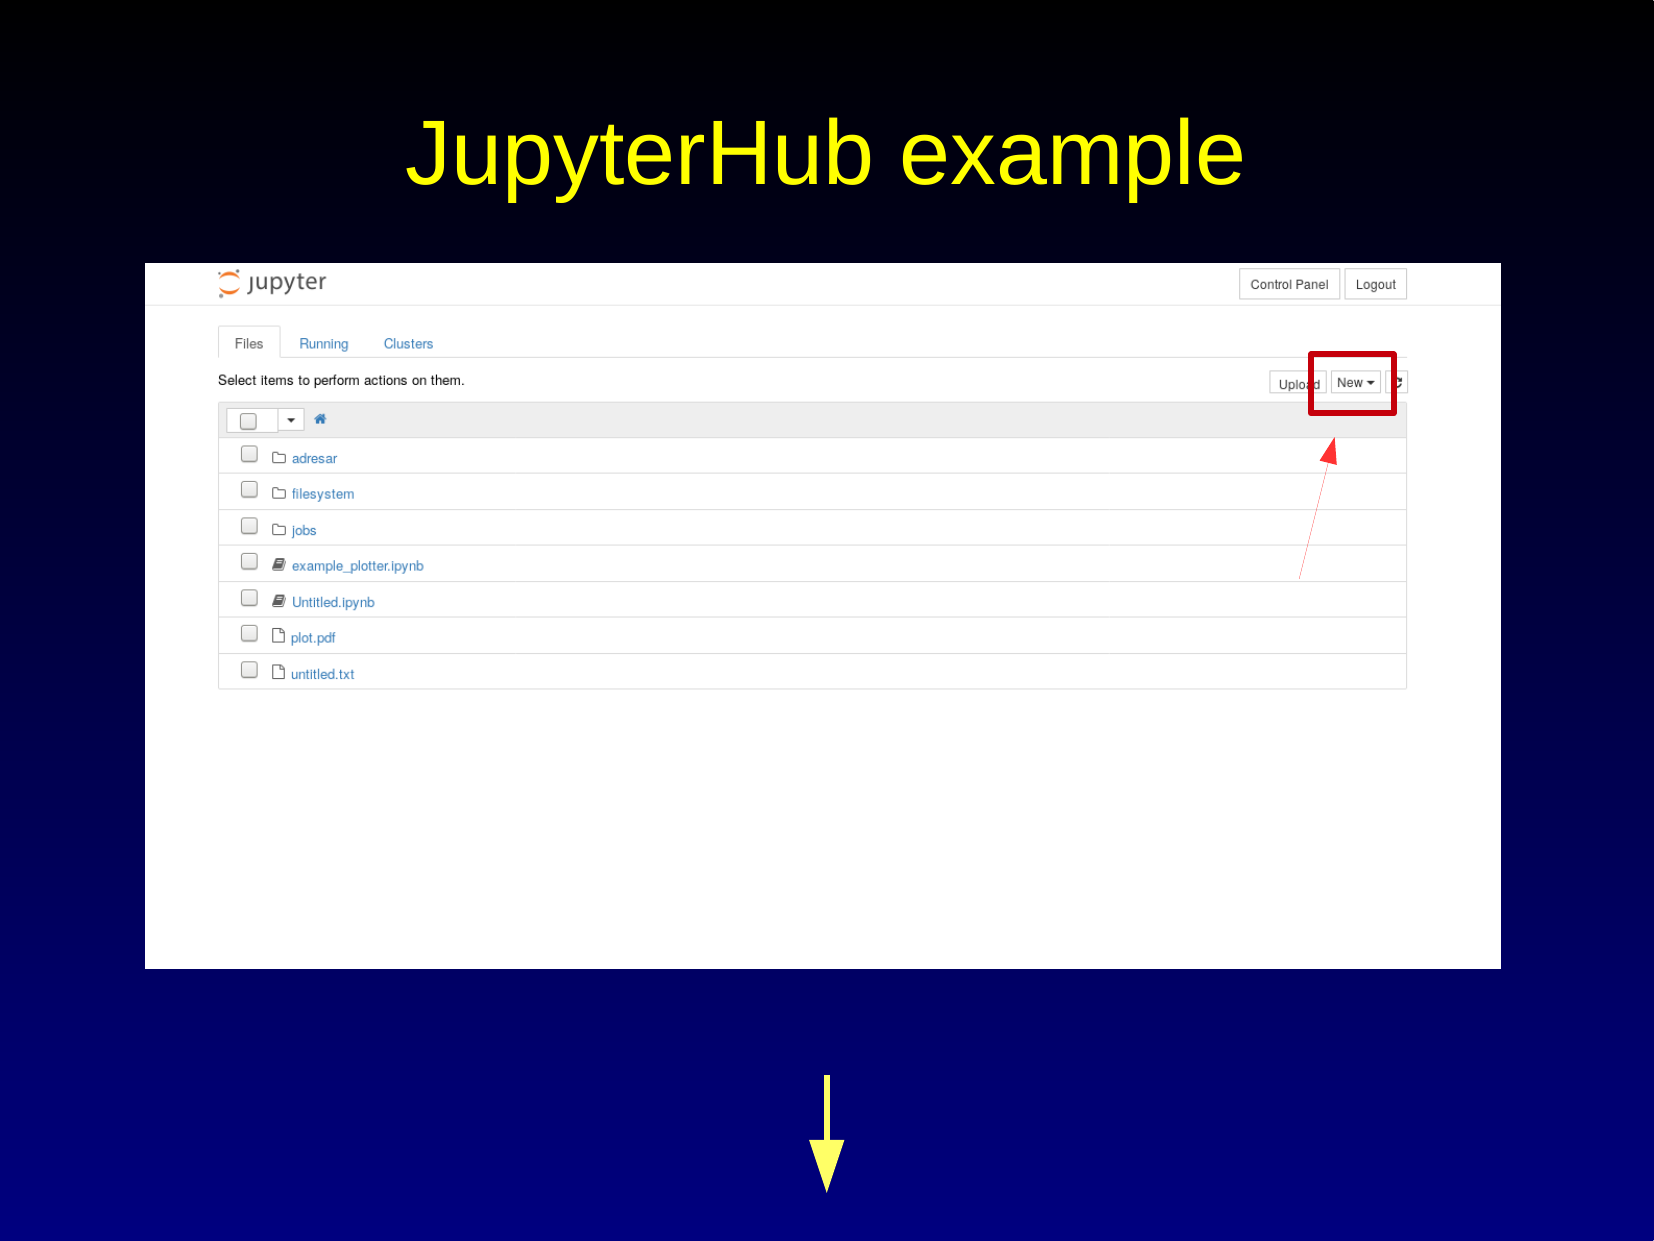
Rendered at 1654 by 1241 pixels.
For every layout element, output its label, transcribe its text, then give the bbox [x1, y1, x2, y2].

text_box [1311, 354, 1394, 414]
title JupyterHub example [82, 49, 1571, 257]
picture [145, 263, 1501, 969]
